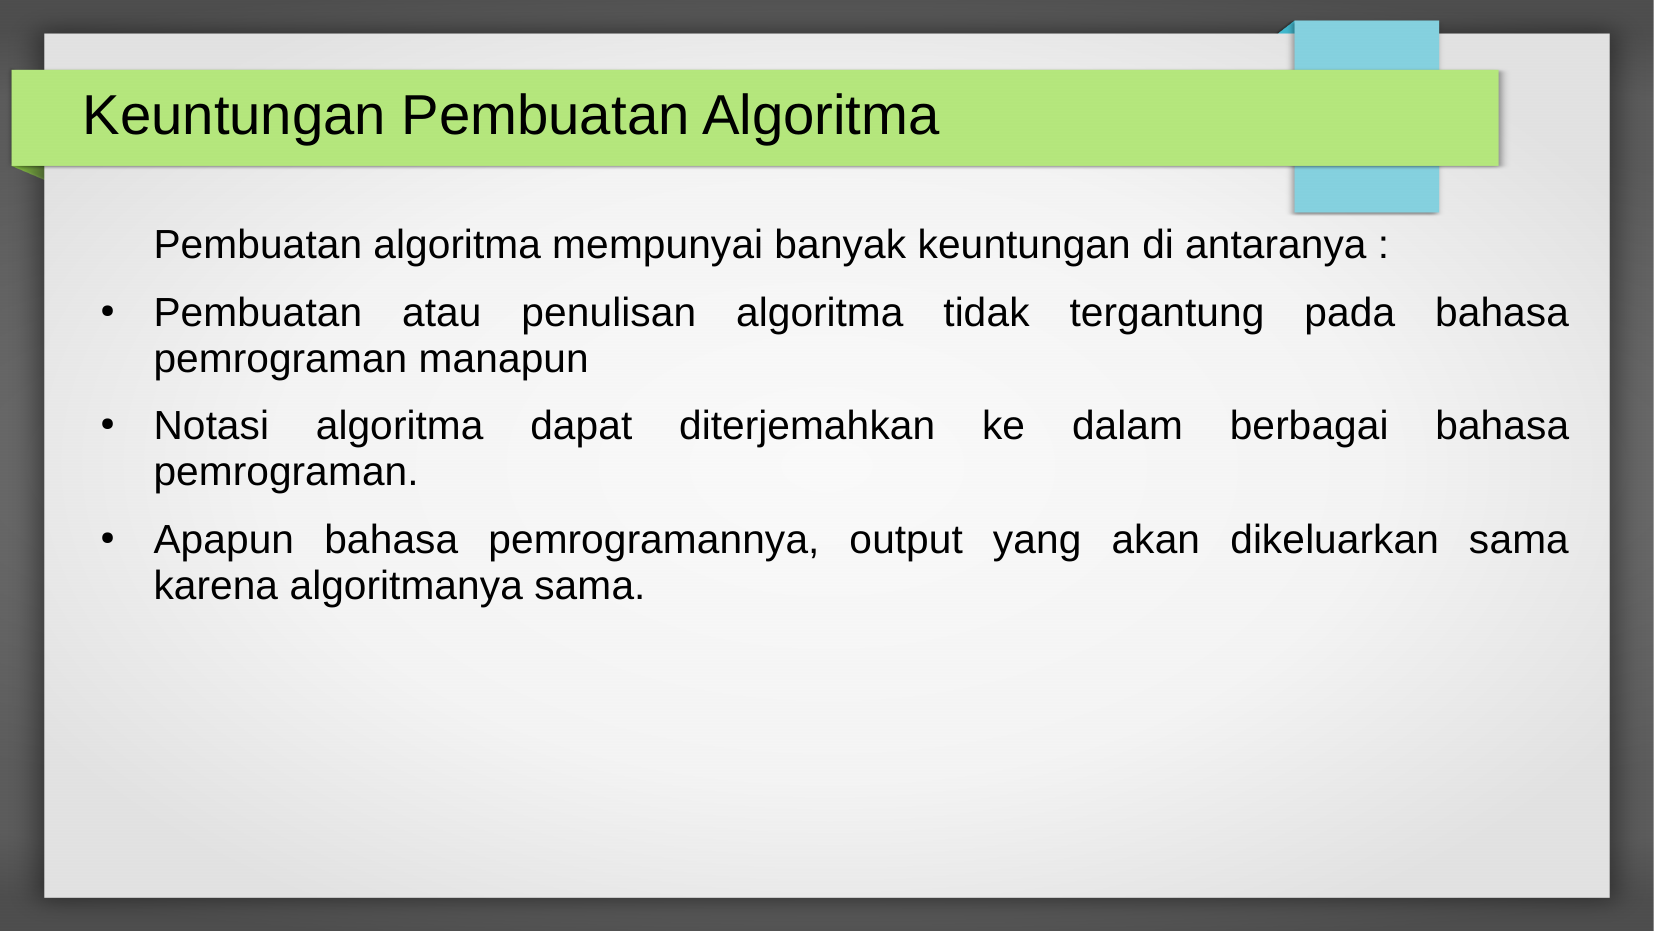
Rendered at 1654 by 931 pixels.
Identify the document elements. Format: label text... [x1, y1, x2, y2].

title Keuntungan Pembuatan Algoritma [82, 70, 1264, 160]
picture [0, 0, 1654, 931]
list Pembuatan algoritma mempunyai banyak keuntungan di antaranya : Pembuatan atau penulisan algoritma tidak tergantung pada bahasa pemrograman manapun Notasi algoritma dapat diterjemahkan ke dalam berbagai bahasa pemrograman. Apapun bahasa pemrogramannya, output yang akan dikeluarkan sama karena algoritmanya sama. [82, 221, 1571, 761]
